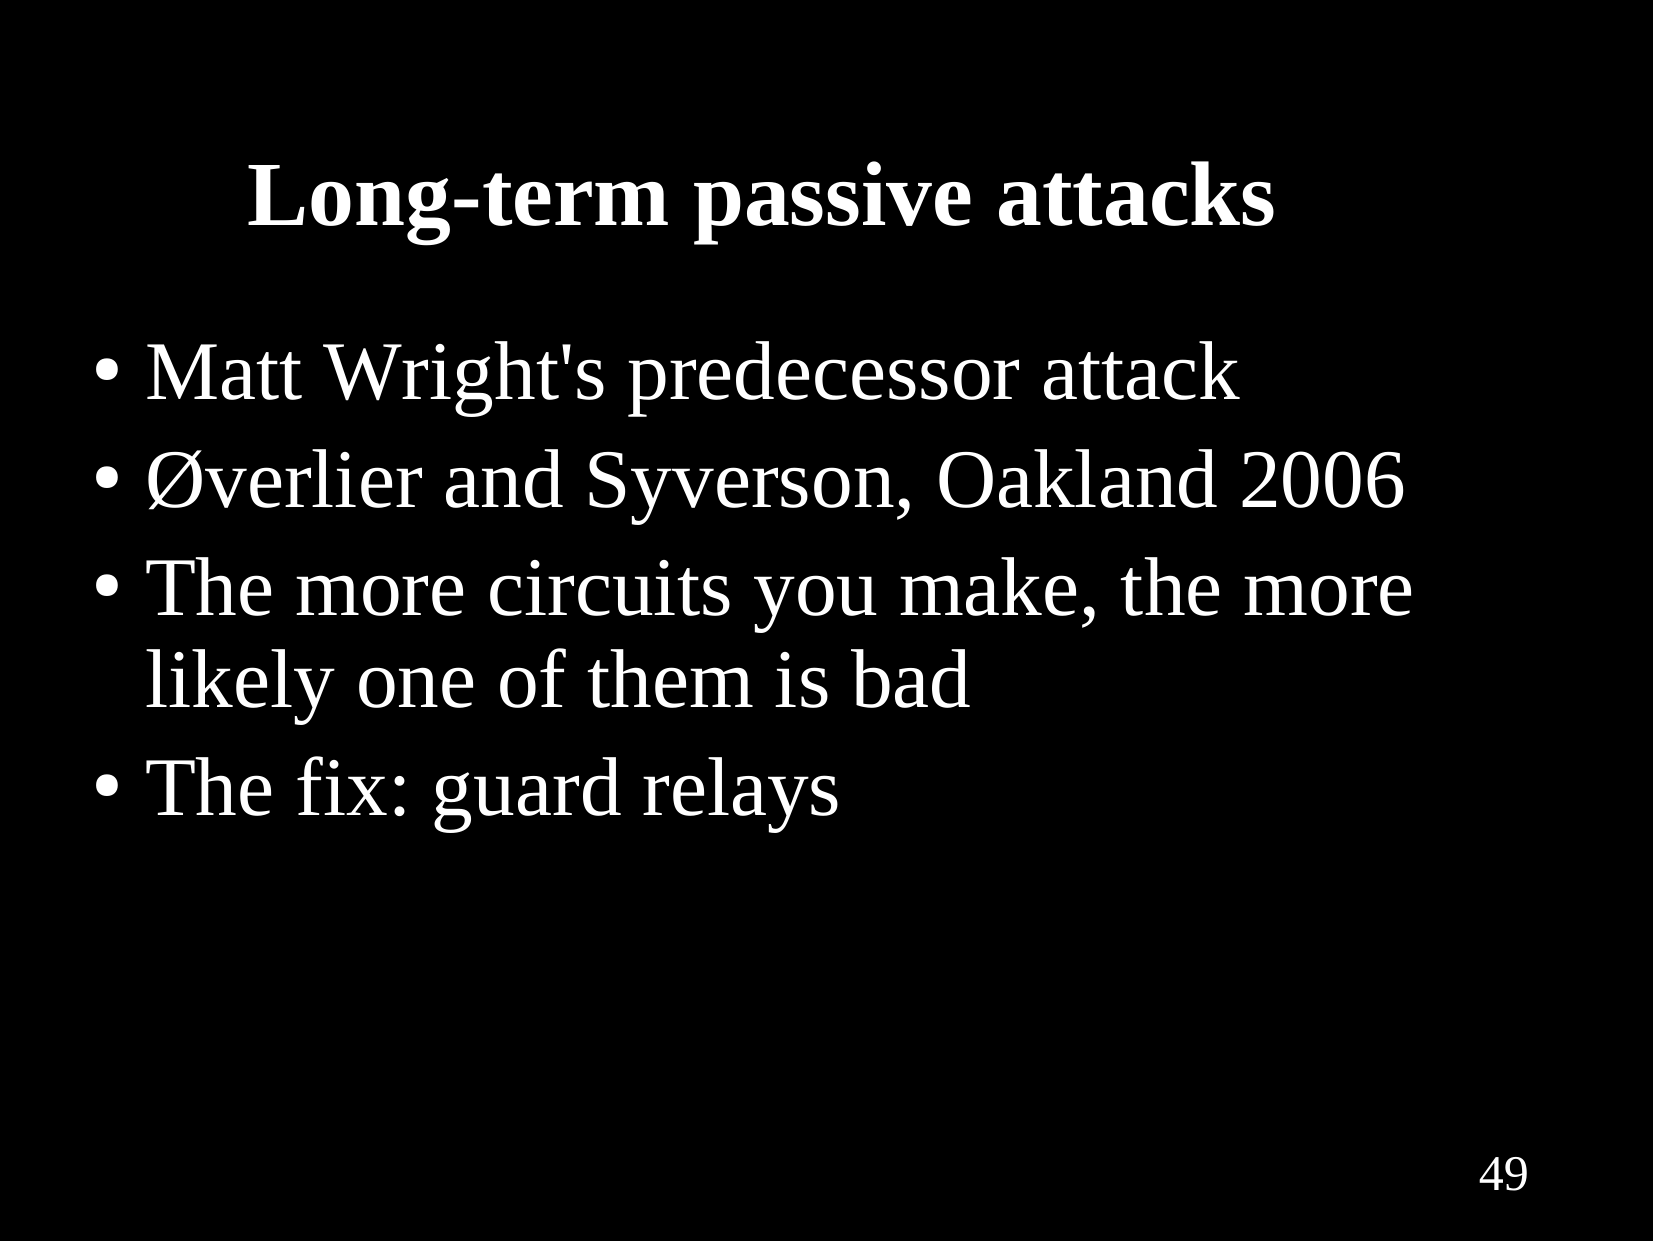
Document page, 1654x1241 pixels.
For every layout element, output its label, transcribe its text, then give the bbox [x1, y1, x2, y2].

list Matt Wright's predecessor attack Øverlier and Syverson, Oakland 2006 The more circuits you make, the more likely one of them is bad The fix: guard relays [74, 325, 1539, 1123]
title Long-term passive attacks [112, 100, 1413, 288]
